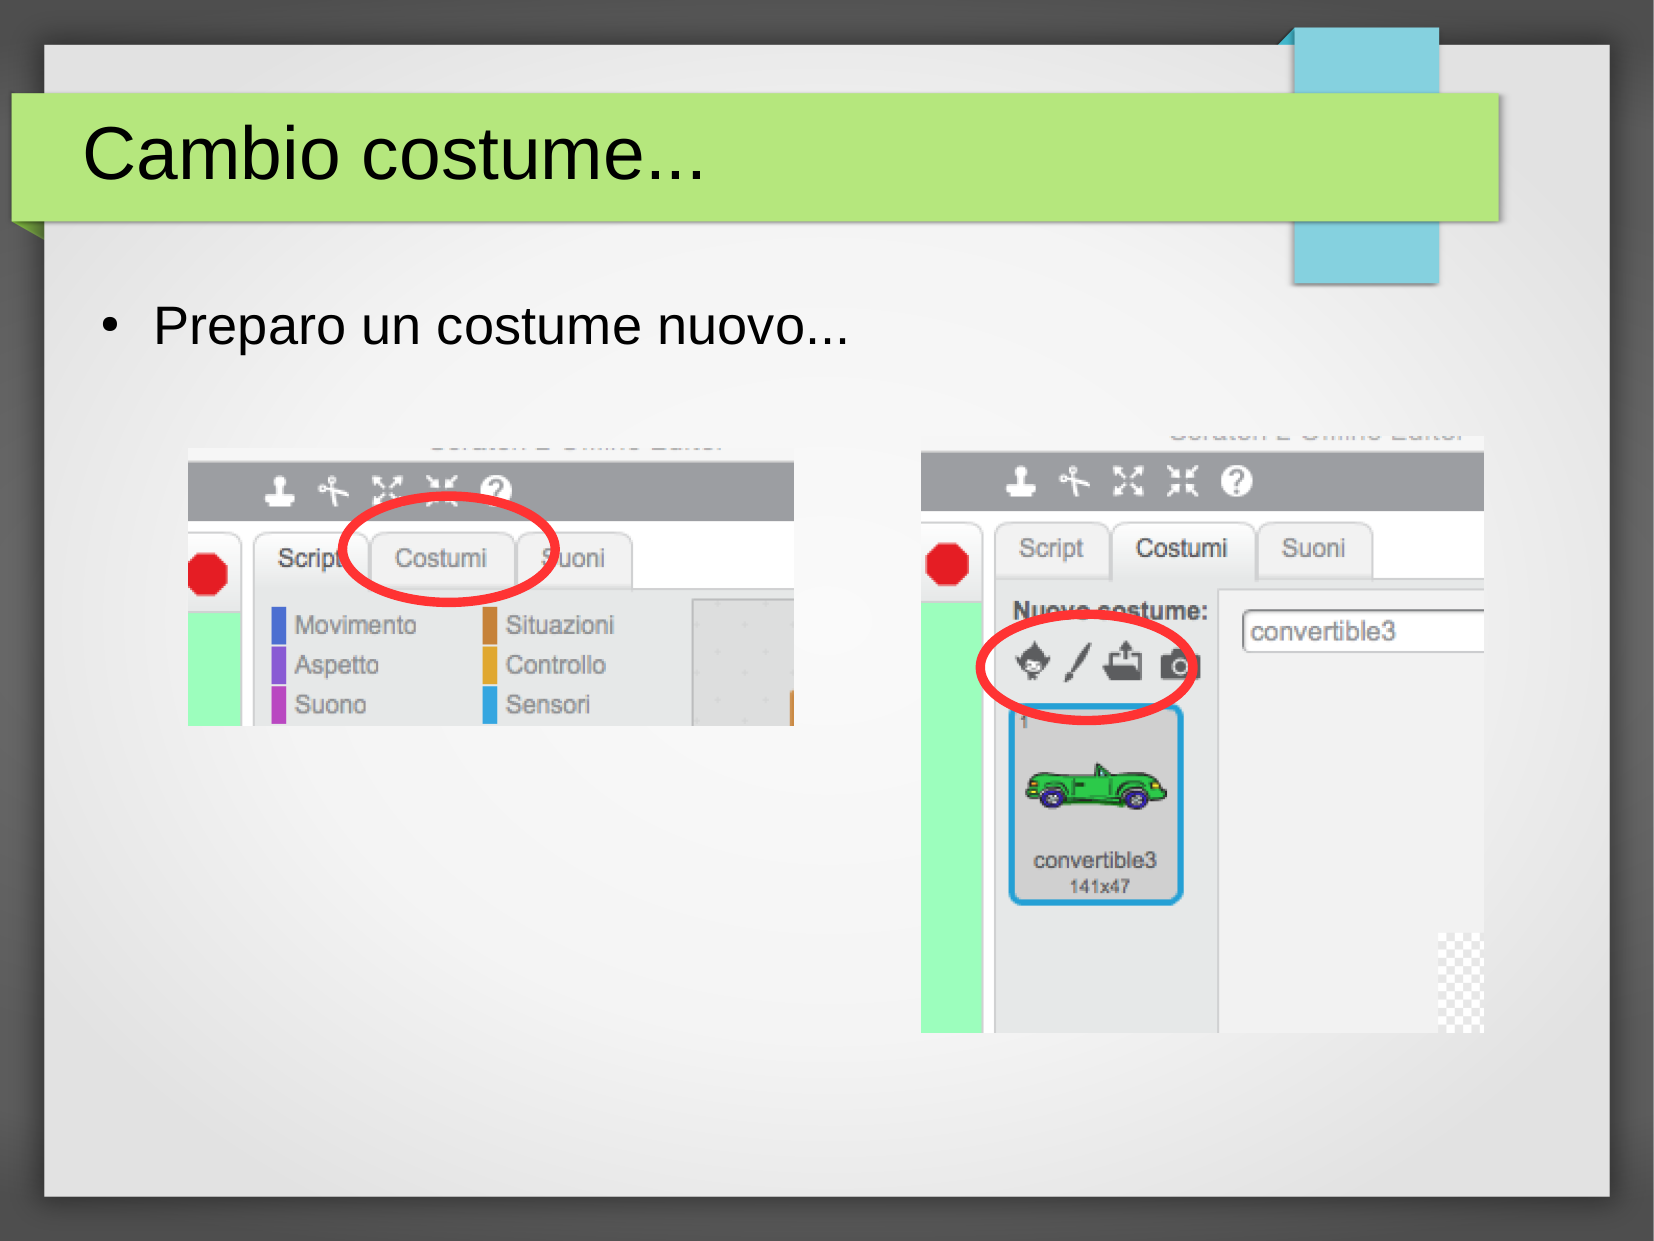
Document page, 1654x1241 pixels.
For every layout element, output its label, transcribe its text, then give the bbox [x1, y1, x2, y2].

list Preparo un costume nuovo... [82, 295, 1571, 390]
title Cambio costume... [82, 94, 1264, 213]
picture [0, 0, 1654, 1241]
